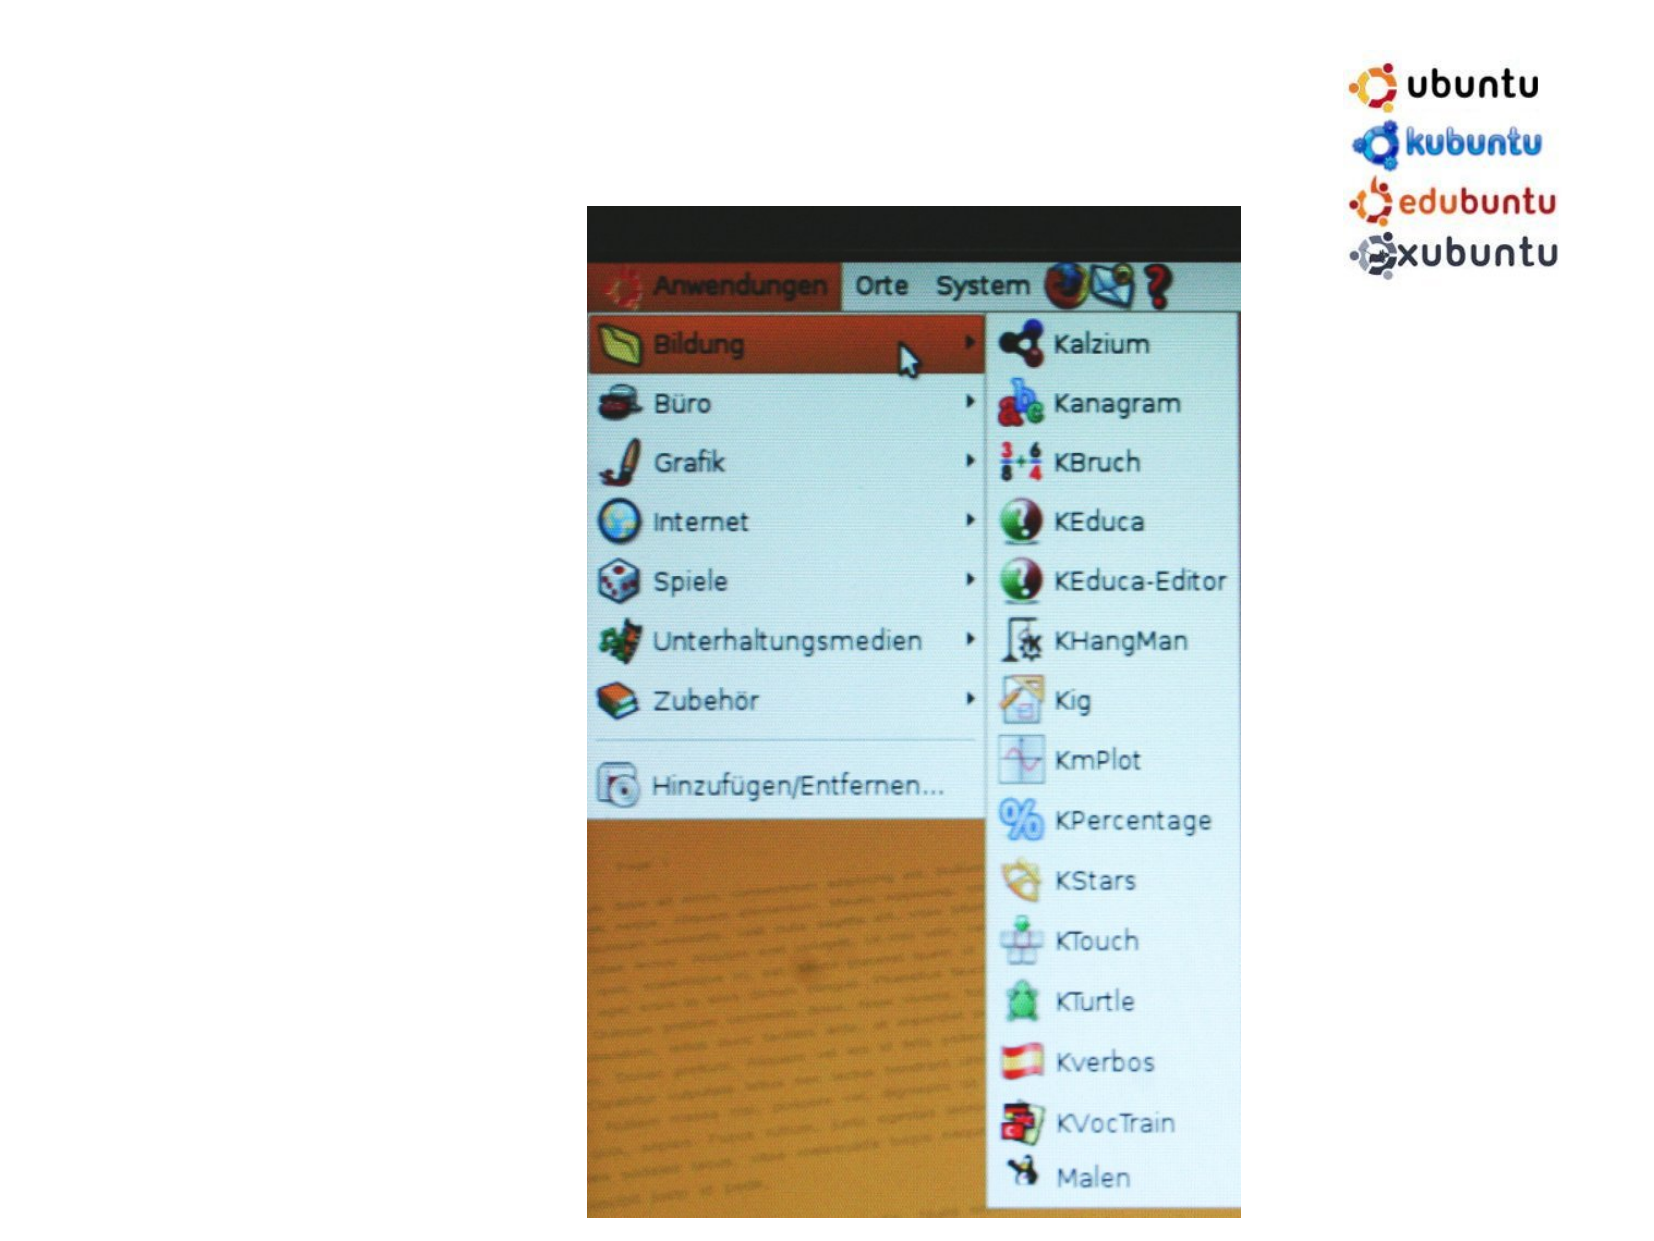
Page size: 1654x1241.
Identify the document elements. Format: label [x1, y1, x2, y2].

picture [1343, 50, 1565, 296]
picture [118, 59, 1241, 1218]
